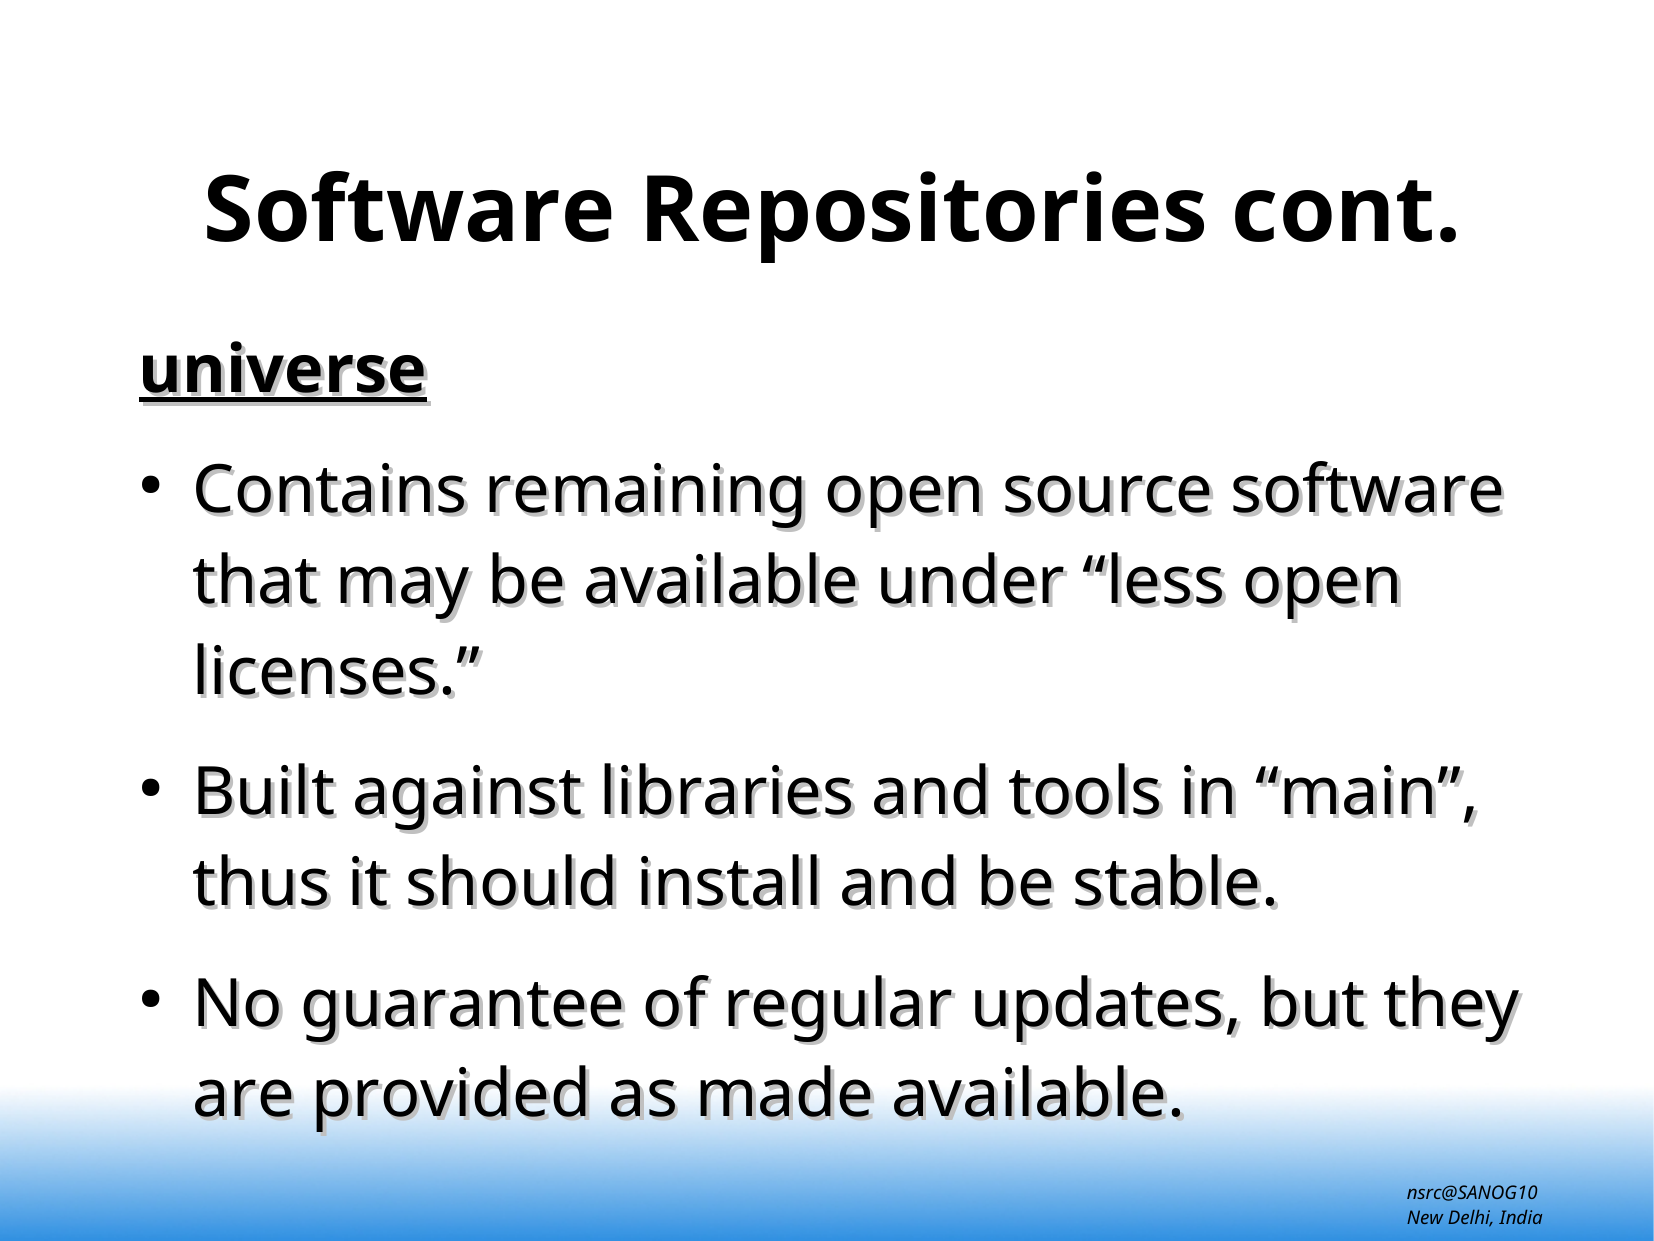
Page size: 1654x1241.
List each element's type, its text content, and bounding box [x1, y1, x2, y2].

list universe Contains remaining open source software that may be available under “less open licenses.” Built against libraries and tools in “main”, thus it should install and be stable. No guarantee of regular updates, but they are provided as made available. [121, 321, 1534, 1140]
title Software Repositories cont. [109, 102, 1558, 310]
picture [0, 1083, 1654, 1241]
